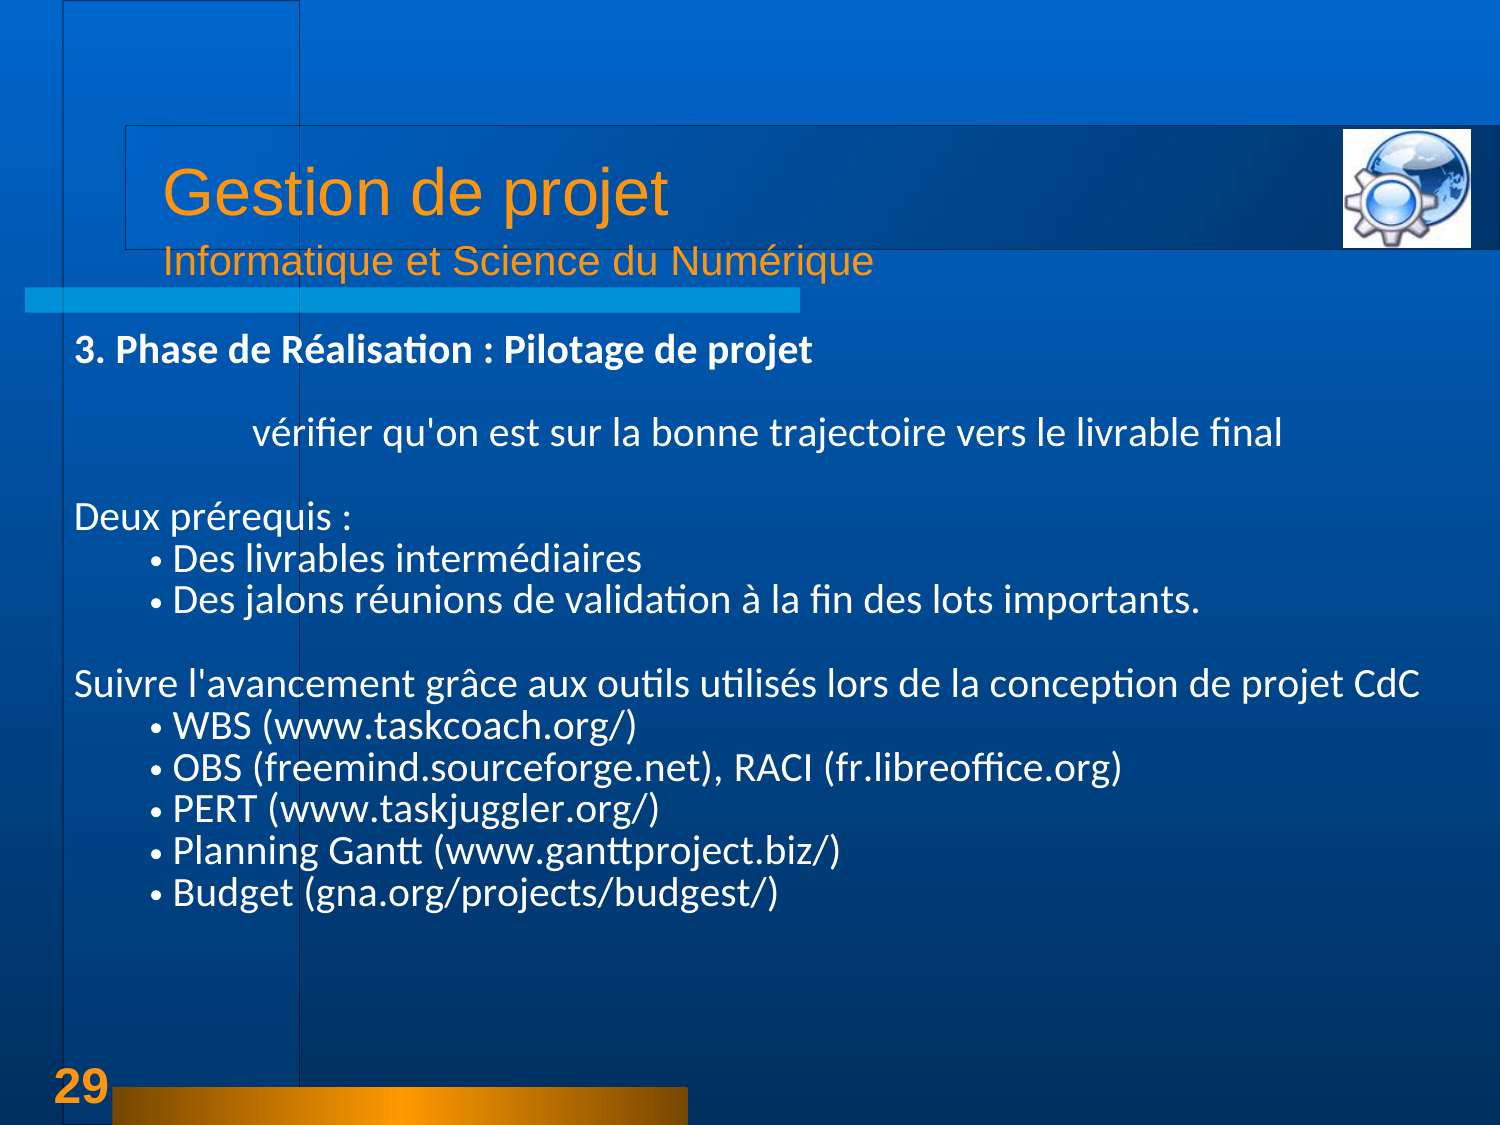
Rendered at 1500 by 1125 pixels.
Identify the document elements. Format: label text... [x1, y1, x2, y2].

text_box 3. Phase de Réalisation : Pilotage de projet vérifier qu'on est sur la bonne trajectoire vers le livrable final Deux prérequis : Des livrables intermédiaires Des jalons réunions de validation à la fin des lots importants. Suivre l'avancement grâce aux outils utilisés lors de la conception de projet CdC WBS (www.taskcoach.org/) OBS (freemind.sourceforge.net), RACI (fr.libreoffice.org) PERT (www.taskjuggler.org/) Planning Gantt (www.ganttproject.biz/) Budget (gna.org/projects/budgest/) [59, 324, 1477, 1054]
picture [1343, 129, 1471, 248]
